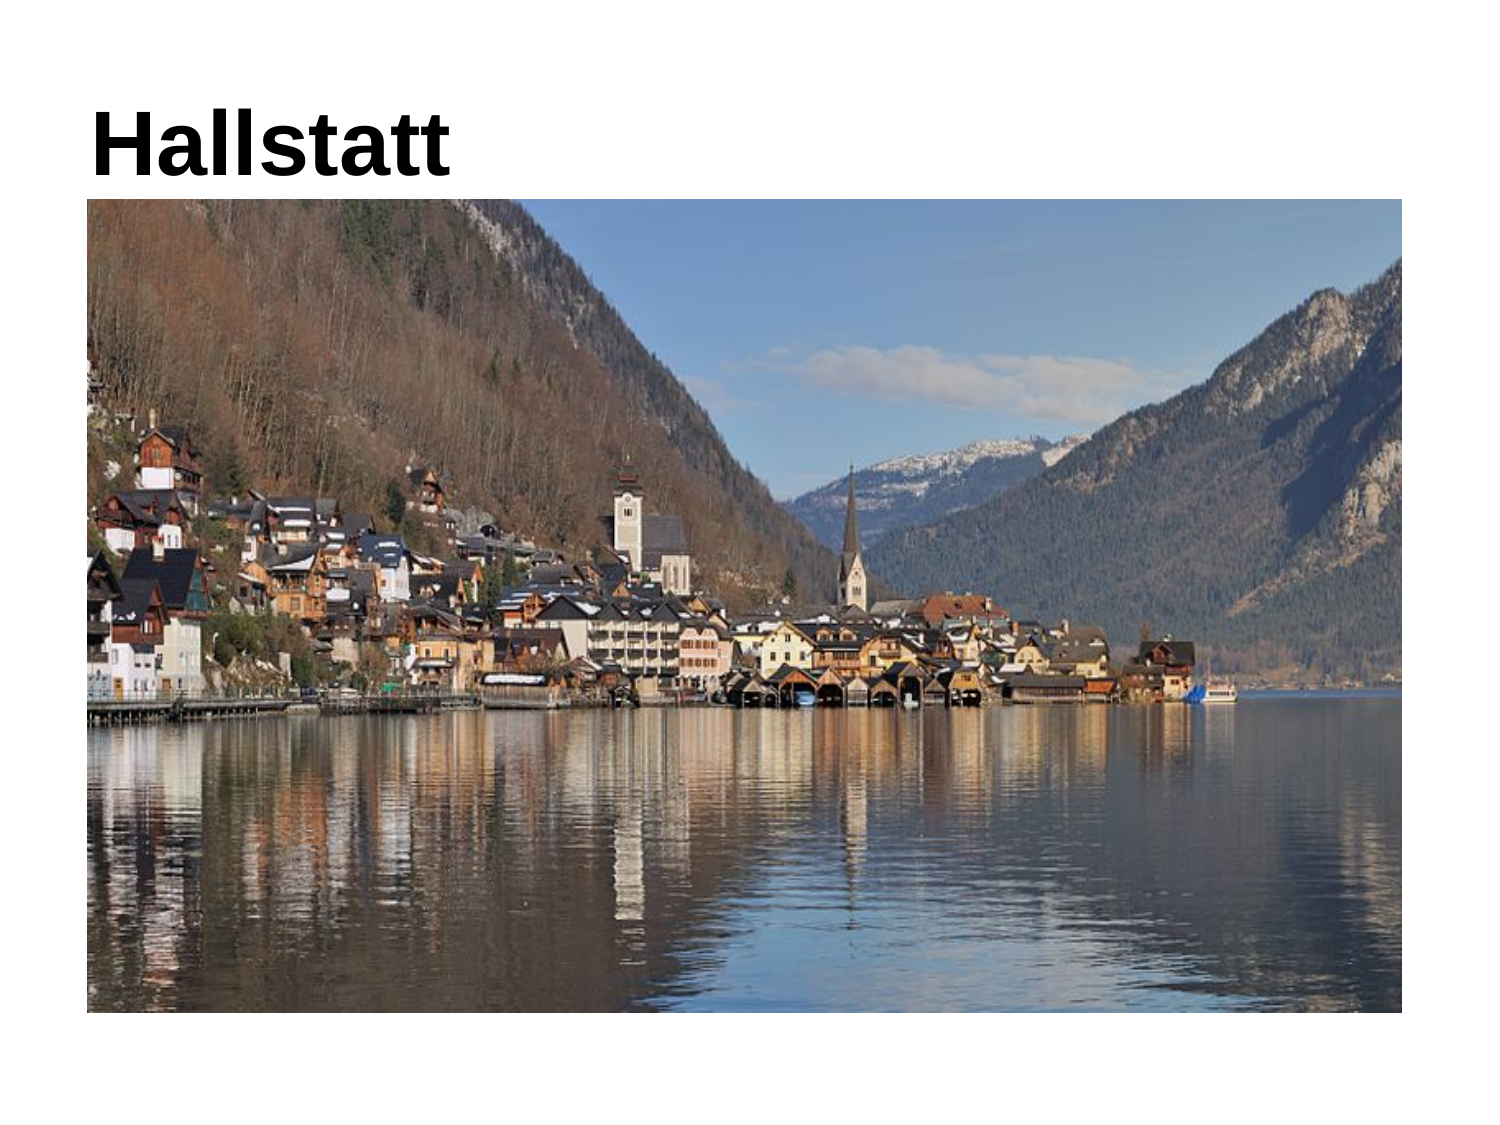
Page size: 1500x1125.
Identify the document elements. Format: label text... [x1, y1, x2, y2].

picture [87, 233, 1402, 1013]
title Hallstatt [75, 45, 1426, 233]
